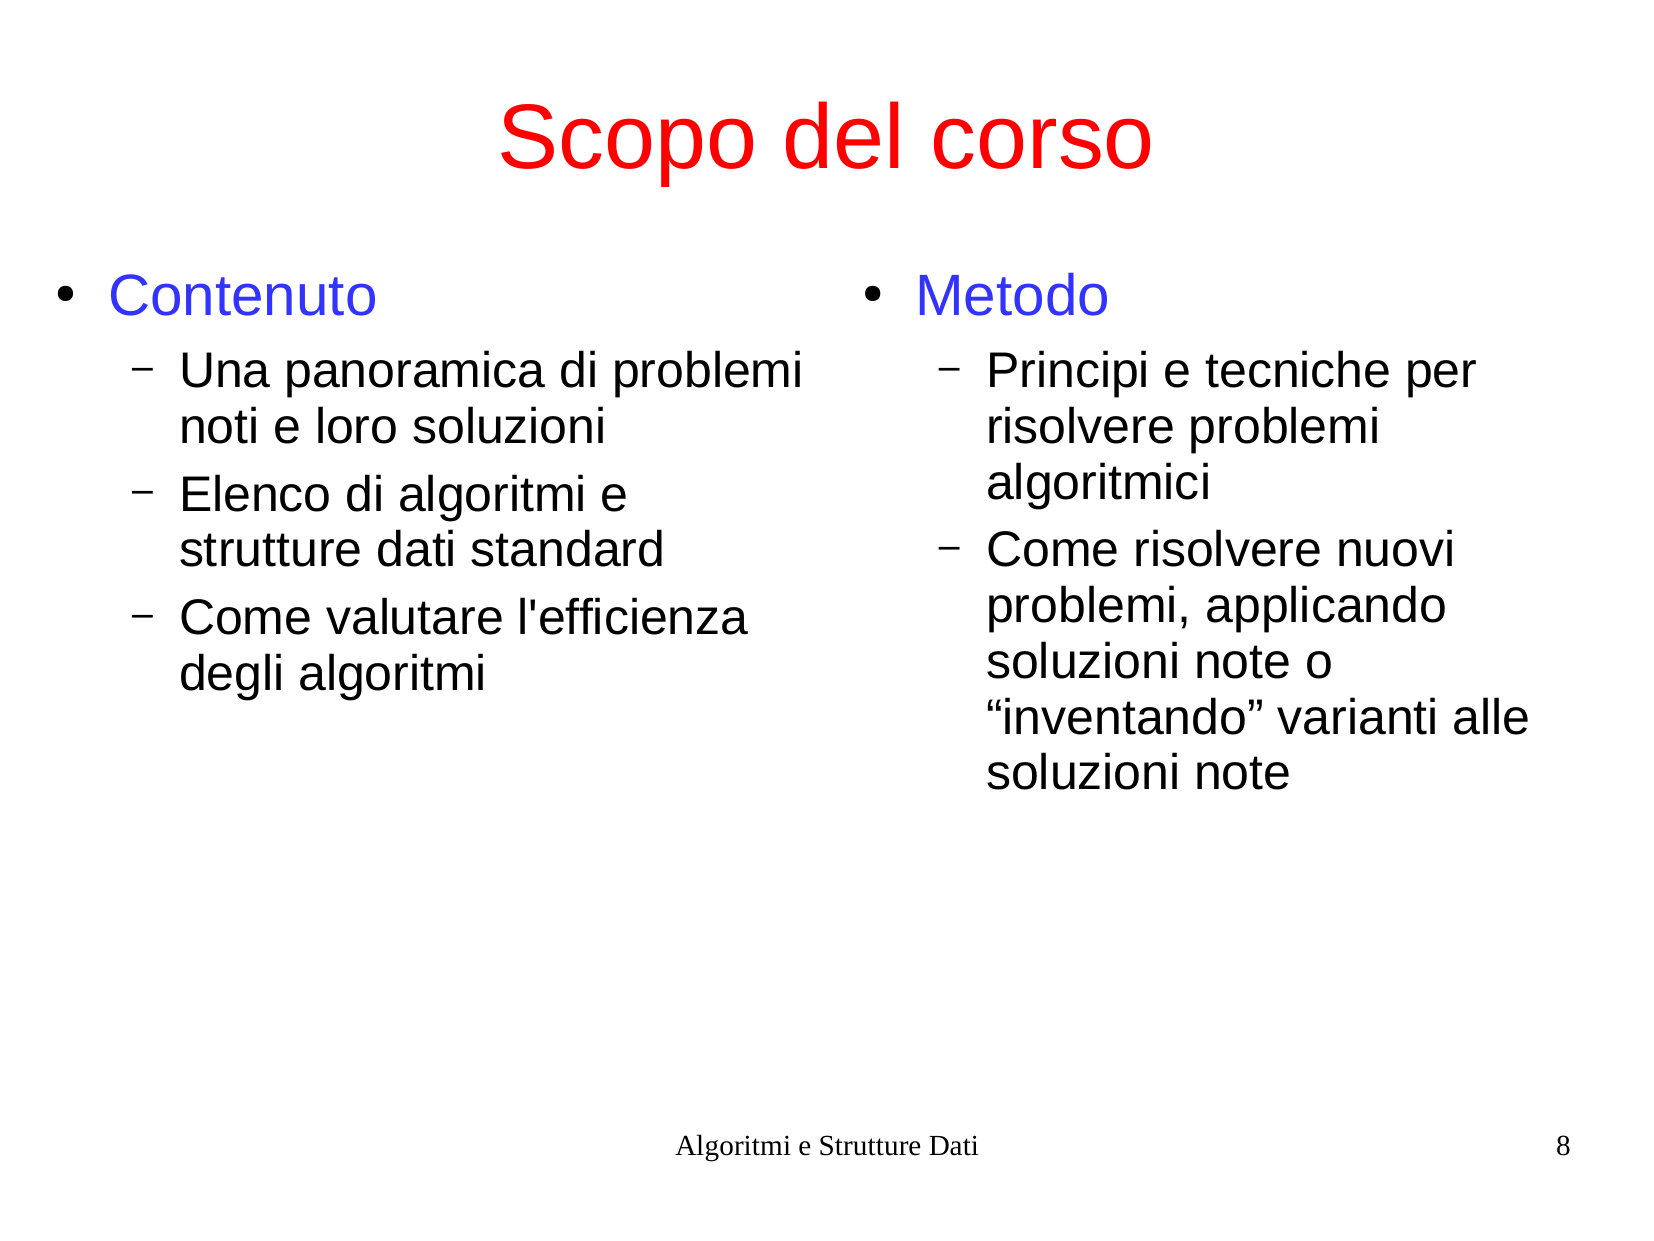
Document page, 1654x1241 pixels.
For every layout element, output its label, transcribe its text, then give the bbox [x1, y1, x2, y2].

list Contenuto Una panoramica di problemi noti e loro soluzioni Elenco di algoritmi e strutture dati standard Come valutare l'efficienza degli algoritmi [37, 262, 807, 1109]
title Scopo del corso [82, 49, 1571, 226]
list Metodo Principi e tecniche per risolvere problemi algoritmici Come risolvere nuovi problemi, applicando soluzioni note o “inventando” varianti alle soluzioni note [844, 262, 1614, 1109]
